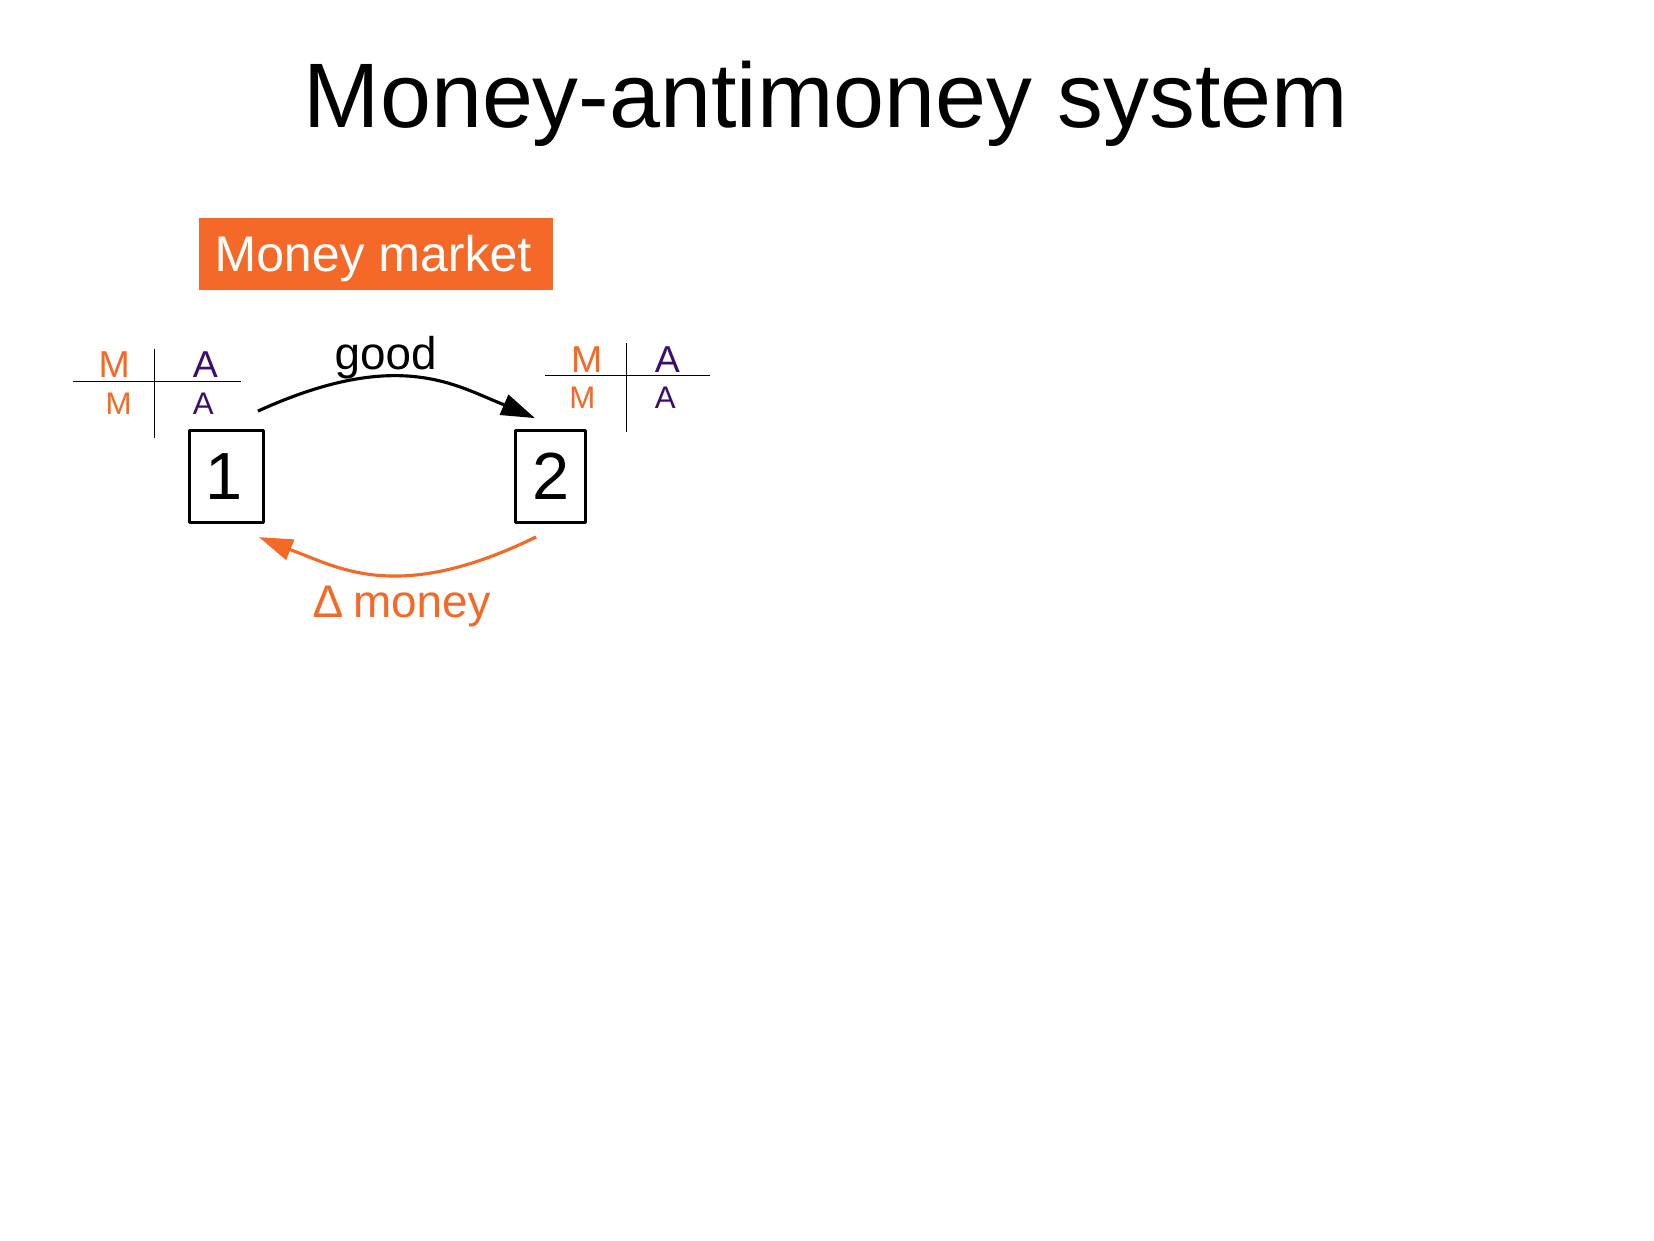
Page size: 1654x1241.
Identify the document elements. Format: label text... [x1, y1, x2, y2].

text_box M A M A [73, 336, 241, 463]
text_box Δ money [297, 568, 506, 635]
text_box Money market [199, 218, 553, 290]
text_box M A M A [545, 330, 714, 457]
title Money-antimoney system [82, 44, 1571, 147]
text_box good [319, 320, 462, 387]
text_box 2 [515, 430, 586, 523]
text_box 1 [189, 430, 264, 523]
